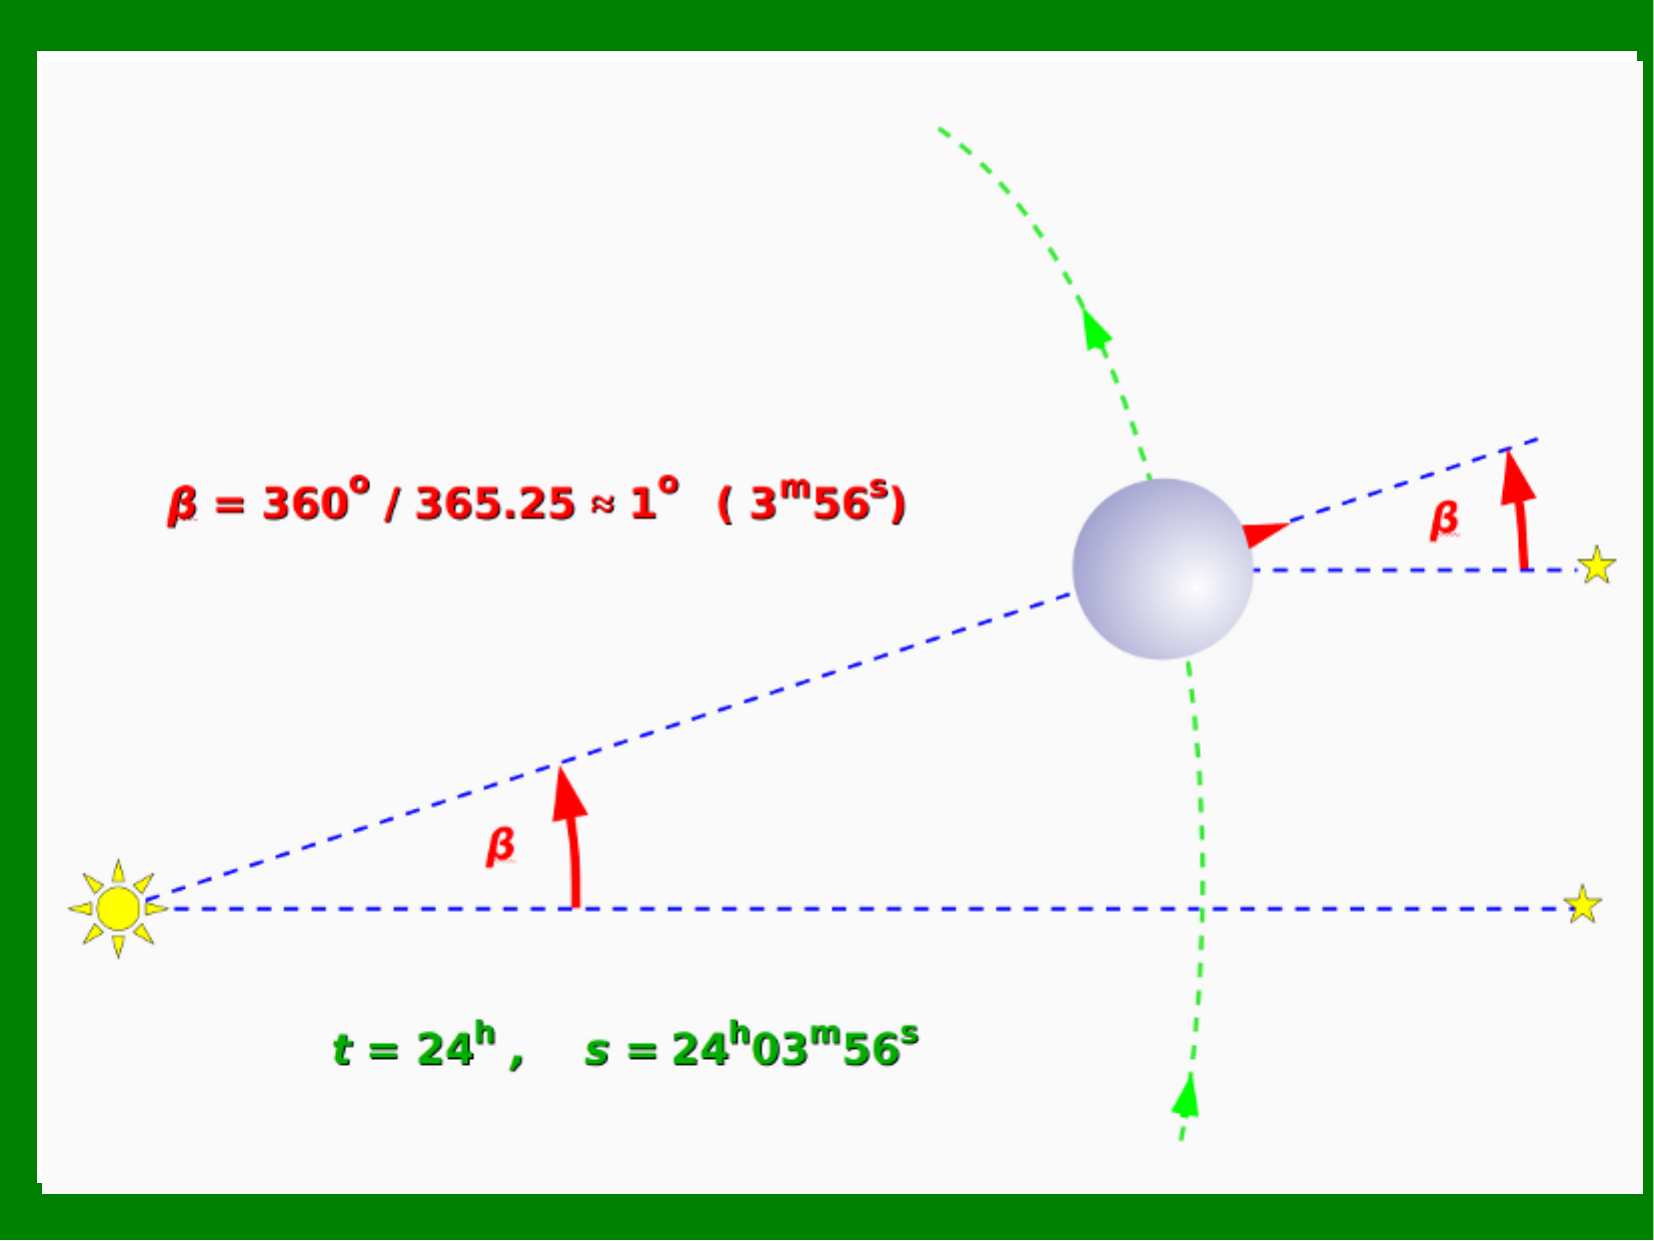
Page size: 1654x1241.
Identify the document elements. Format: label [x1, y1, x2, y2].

picture [37, 51, 1643, 1194]
